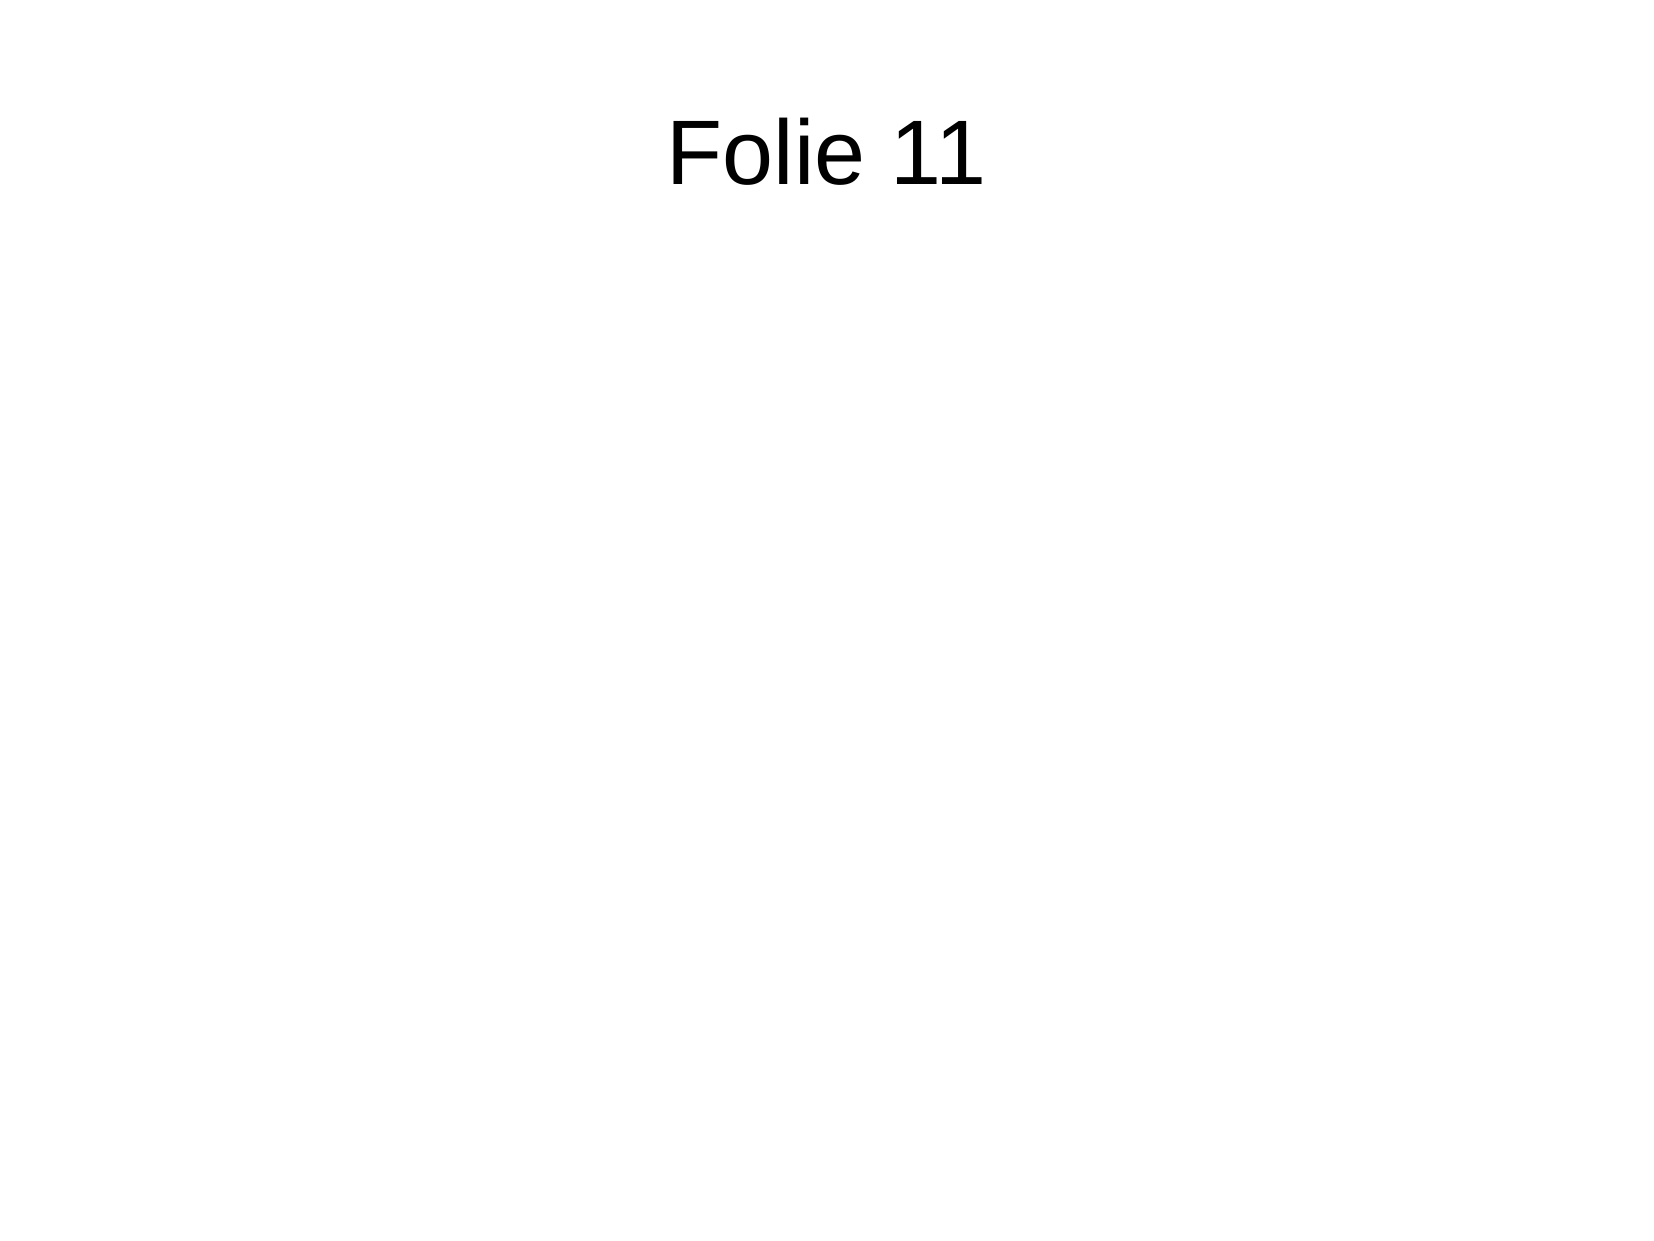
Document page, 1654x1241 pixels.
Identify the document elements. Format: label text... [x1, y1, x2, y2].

title Folie 11 [82, 49, 1571, 257]
